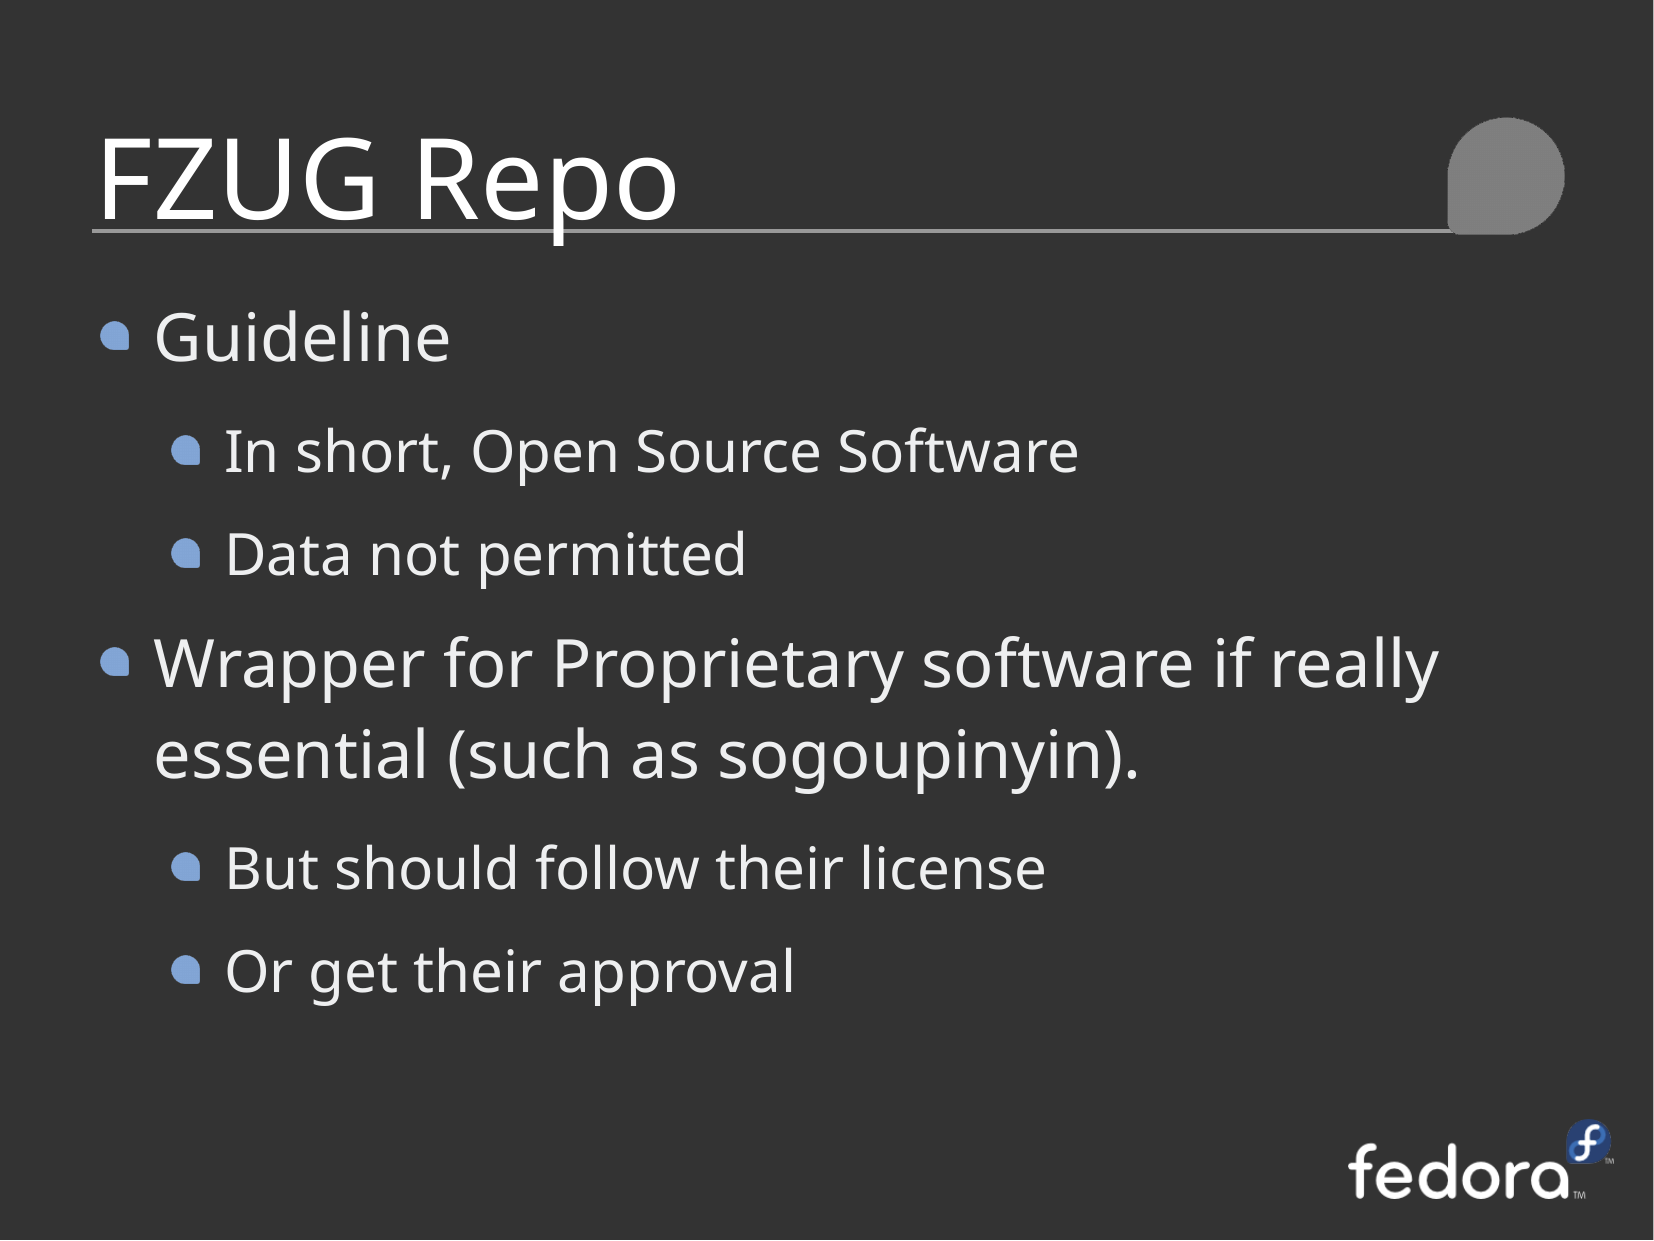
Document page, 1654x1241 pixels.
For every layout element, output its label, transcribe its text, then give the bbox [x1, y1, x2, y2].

picture [1447, 117, 1565, 235]
picture [1348, 1119, 1614, 1199]
list Guideline In short, Open Source Software Data not permitted Wrapper for Proprietary software if really essential (such as sogoupinyin). But should follow their license Or get their approval [82, 290, 1571, 1094]
title FZUG Repo [94, 100, 1426, 251]
